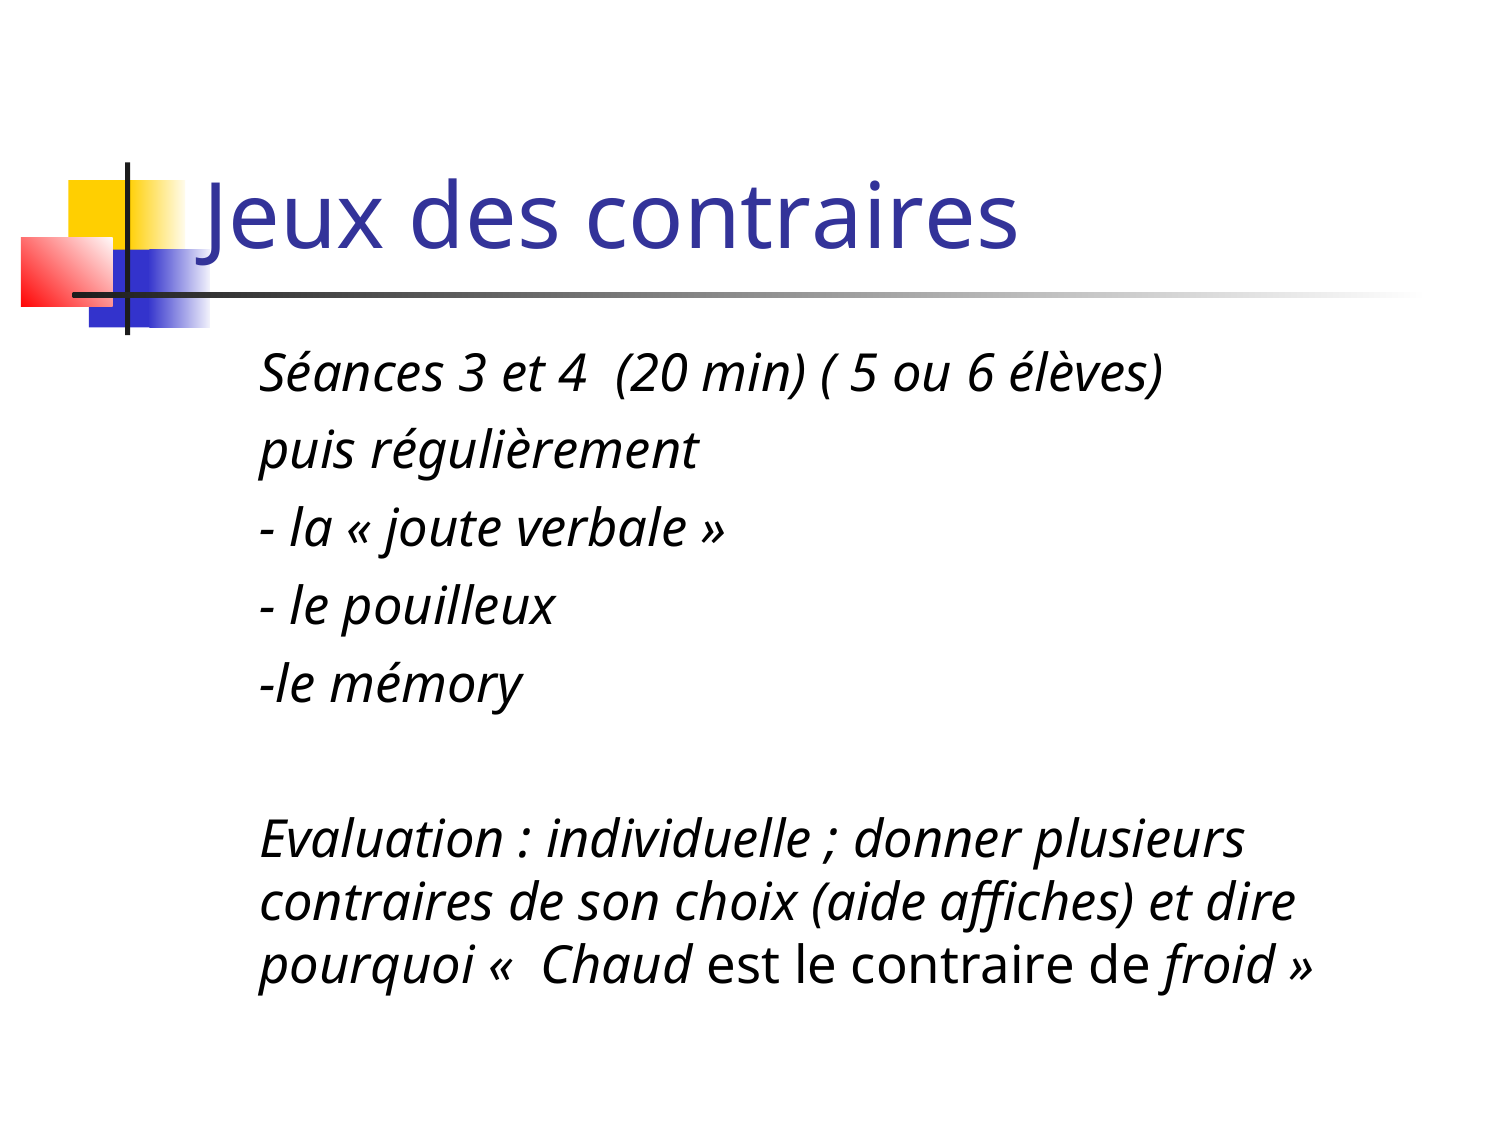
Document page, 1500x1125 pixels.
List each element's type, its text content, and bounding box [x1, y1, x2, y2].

title Jeux des contraires [188, 35, 1467, 275]
list Séances 3 et 4 (20 min) ( 5 ou 6 élèves) puis régulièrement - la « joute verbale » - le pouilleux -le mémory Evaluation : individuelle ; donner plusieurs contraires de son choix (aide affiches) et dire pourquoi « Chaud est le contraire de froid » [193, 330, 1469, 1006]
